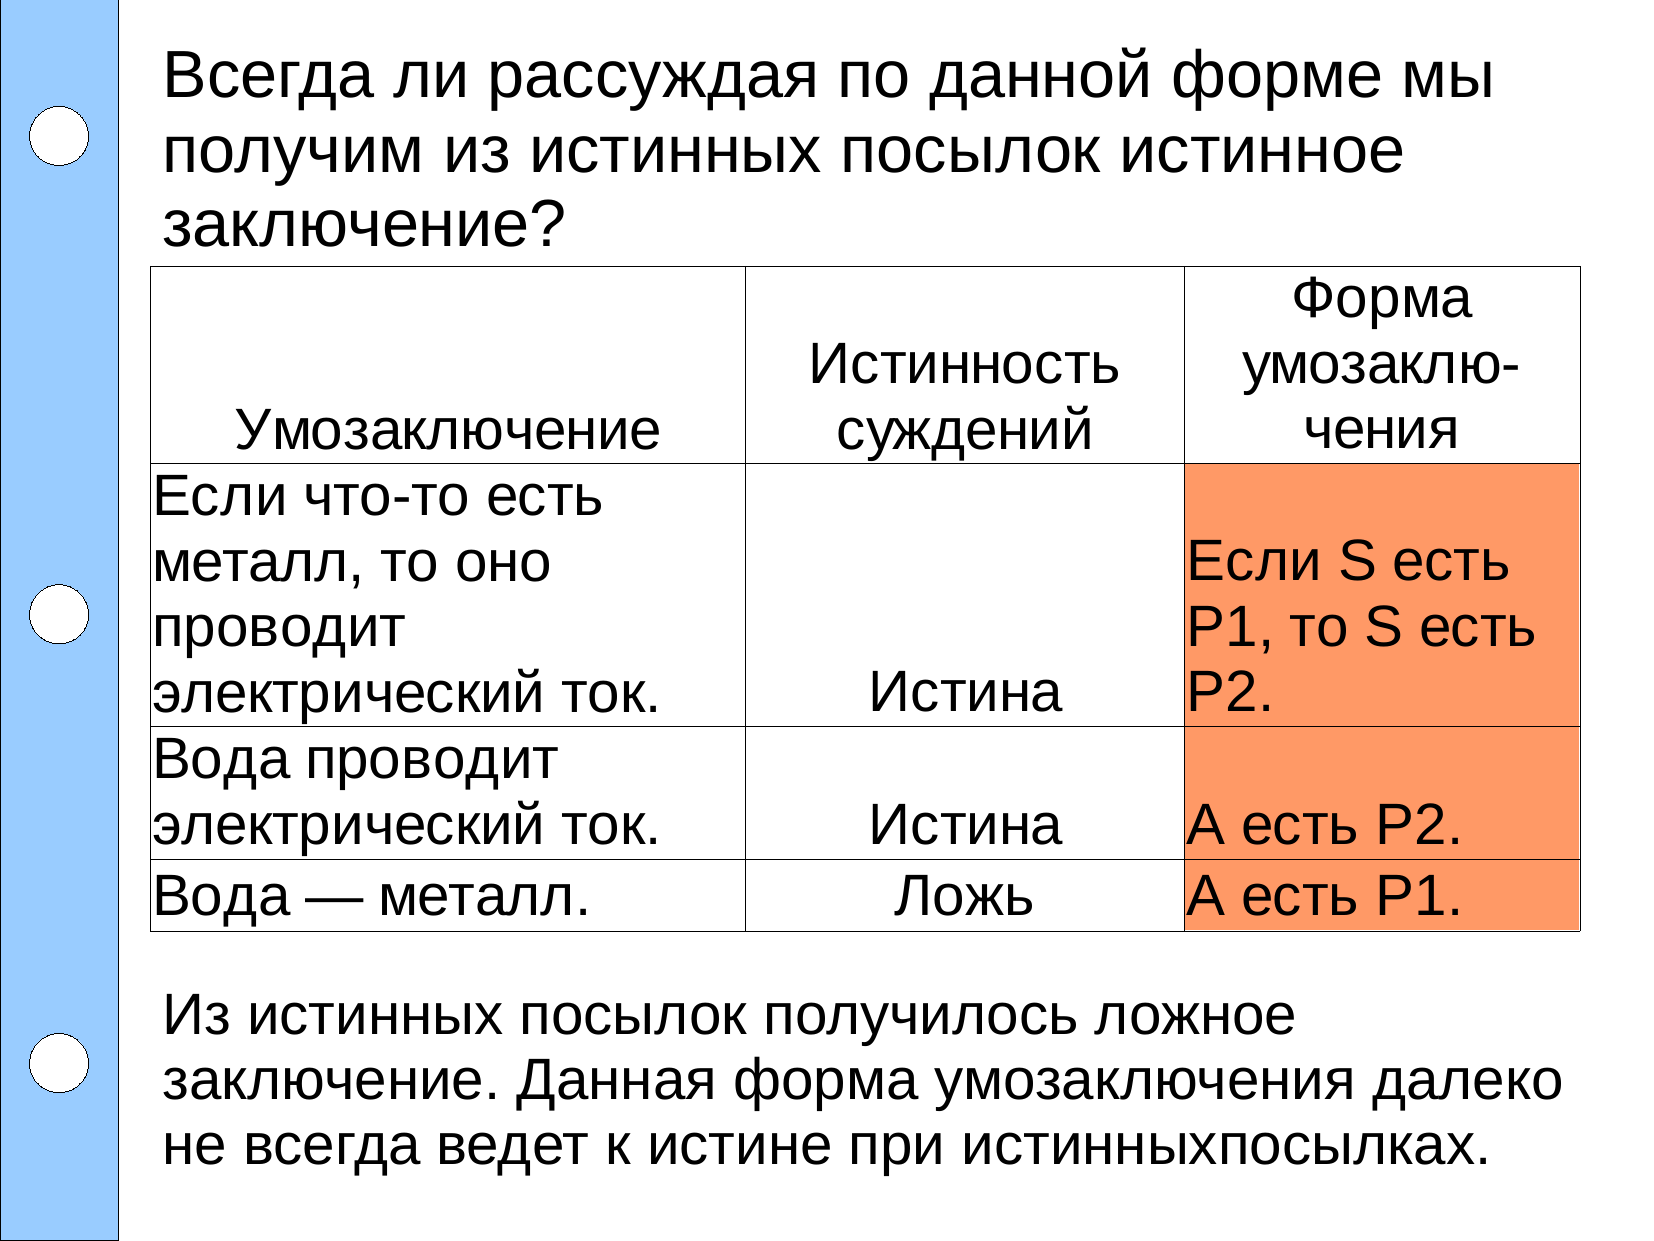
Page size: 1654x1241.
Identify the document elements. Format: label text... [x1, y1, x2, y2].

text_box [0, 0, 119, 1241]
chart [150, 265, 1654, 986]
text_box Из истинных посылок получилось ложное заключение. Данная форма умозаключения далеко не всегда ведет к истине при истинныхпосылках. [147, 974, 1595, 1184]
text_box Всегда ли рассуждая по данной форме мы получим из истинных посылок истинное заключение? [147, 29, 1595, 269]
